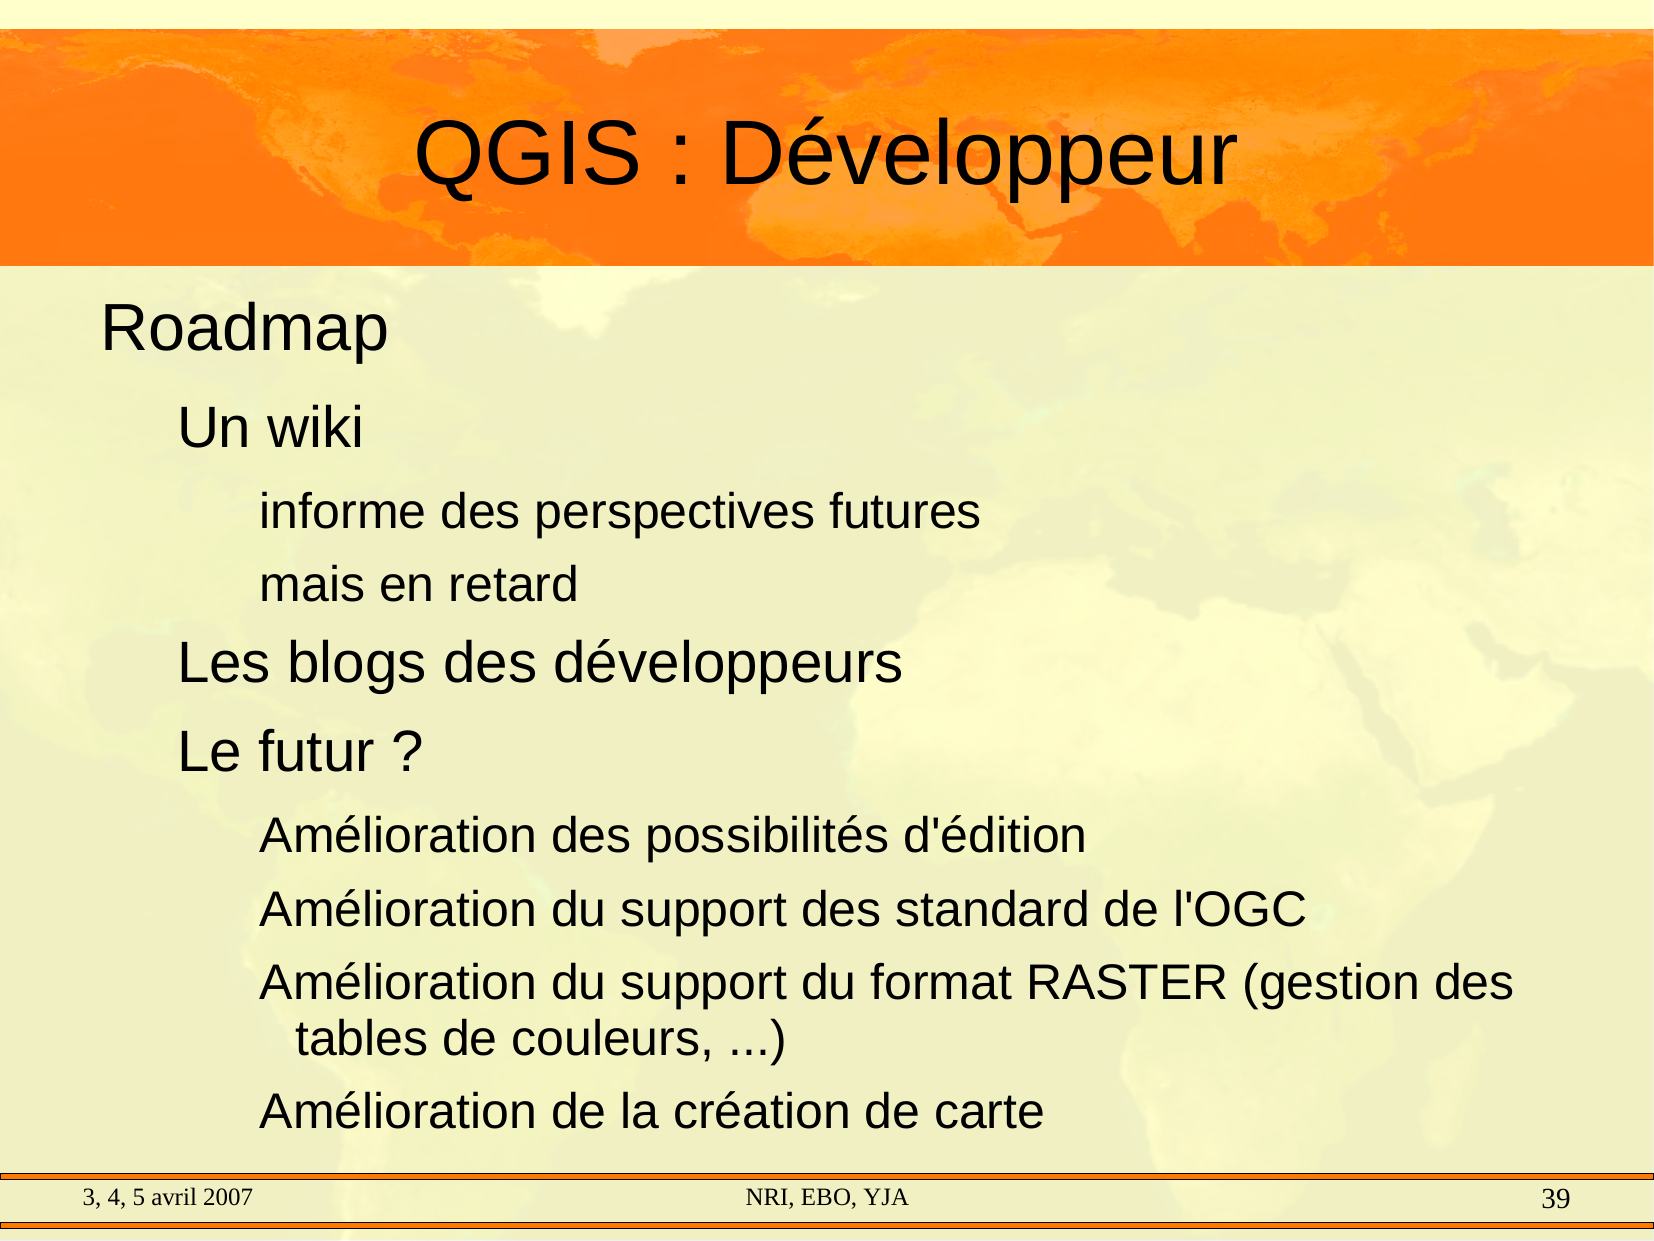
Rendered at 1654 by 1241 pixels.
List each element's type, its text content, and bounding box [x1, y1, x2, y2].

picture [0, 29, 1654, 266]
list Roadmap Un wiki informe des perspectives futures mais en retard Les blogs des développeurs Le futur ? Amélioration des possibilités d'édition Amélioration du support des standard de l'OGC Amélioration du support du format RASTER (gestion des tables de couleurs, ...) Amélioration de la création de carte [82, 290, 1571, 1140]
title QGIS : Développeur [82, 49, 1571, 257]
